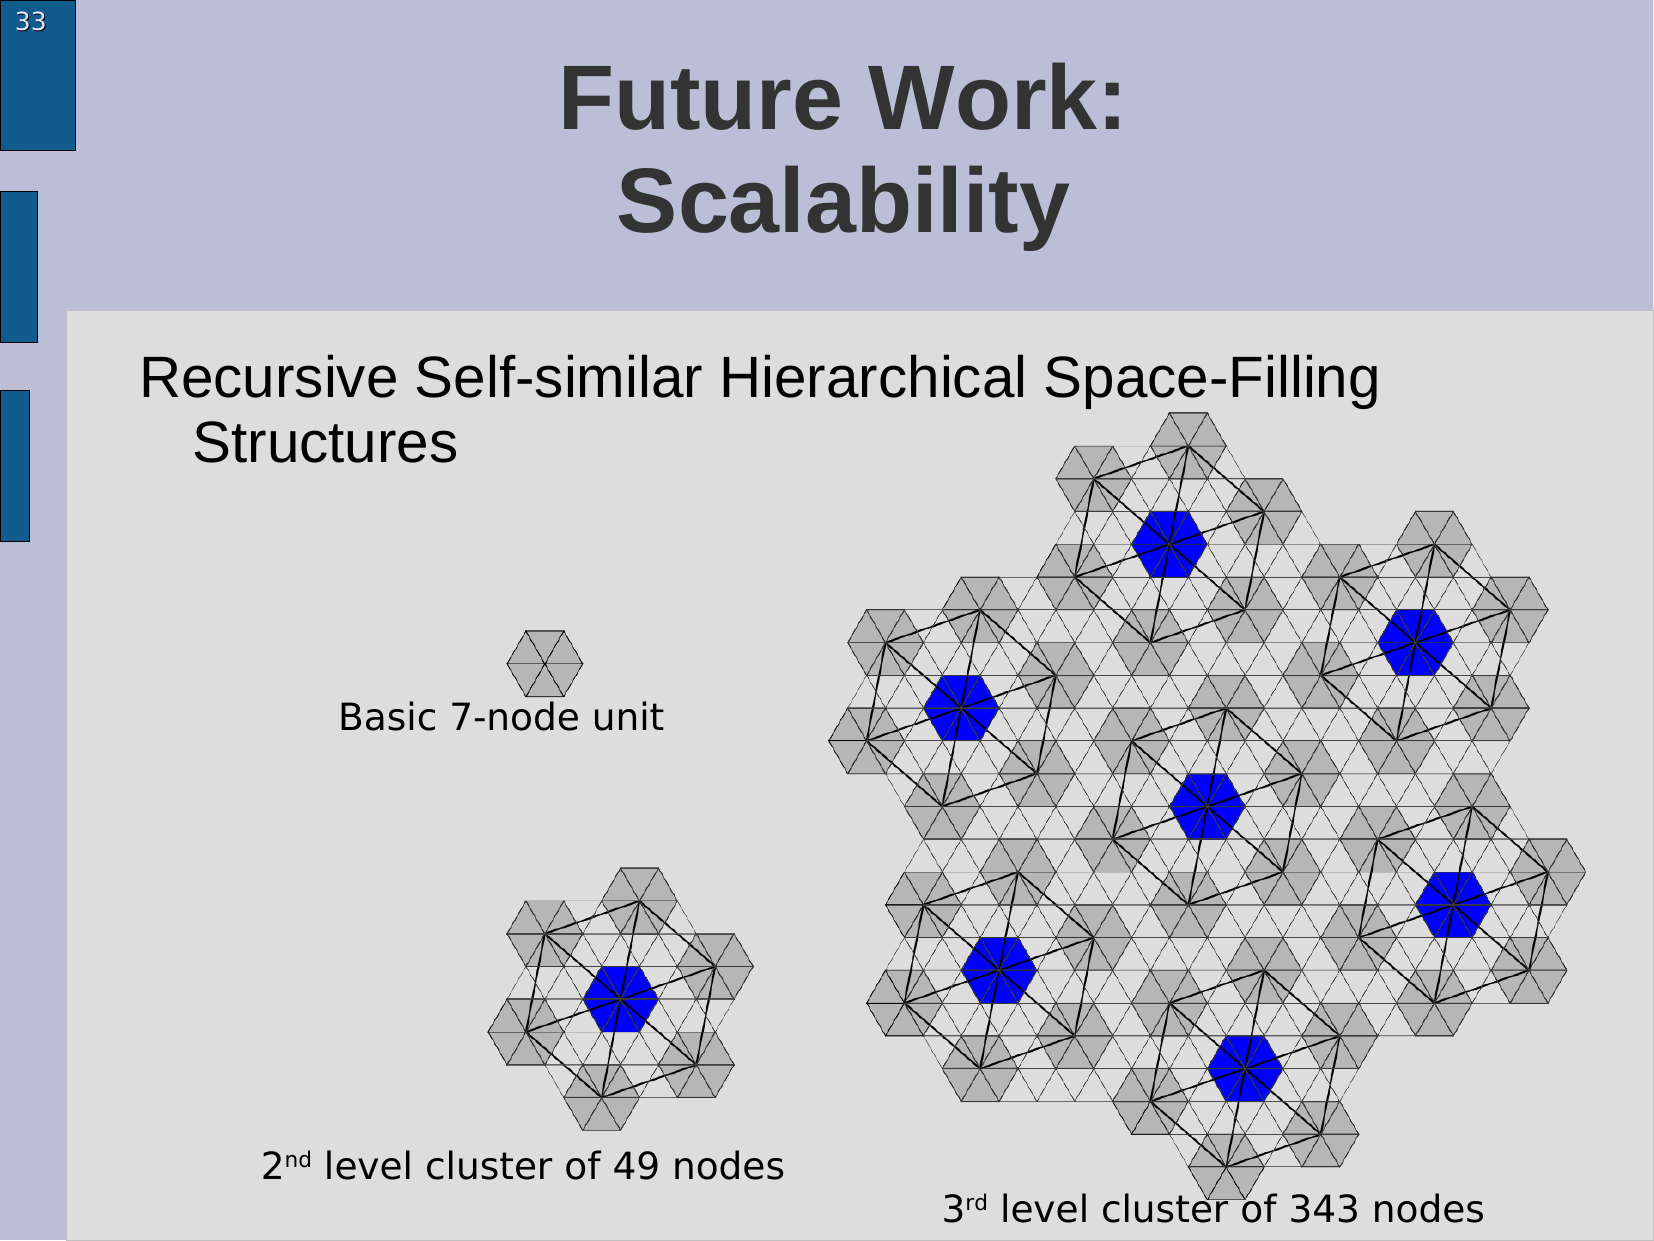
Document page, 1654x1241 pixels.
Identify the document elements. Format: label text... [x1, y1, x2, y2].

picture [487, 412, 1586, 1201]
text_box Basic 7-node unit [323, 688, 674, 747]
list Recursive Self-similar Hierarchical Space-Filling Structures [121, 344, 1534, 1127]
text_box 3rd level cluster of 343 nodes [926, 1180, 1491, 1241]
text_box 2nd level cluster of 49 nodes [246, 1137, 792, 1198]
title Future Work: Scalability [75, 0, 1613, 299]
